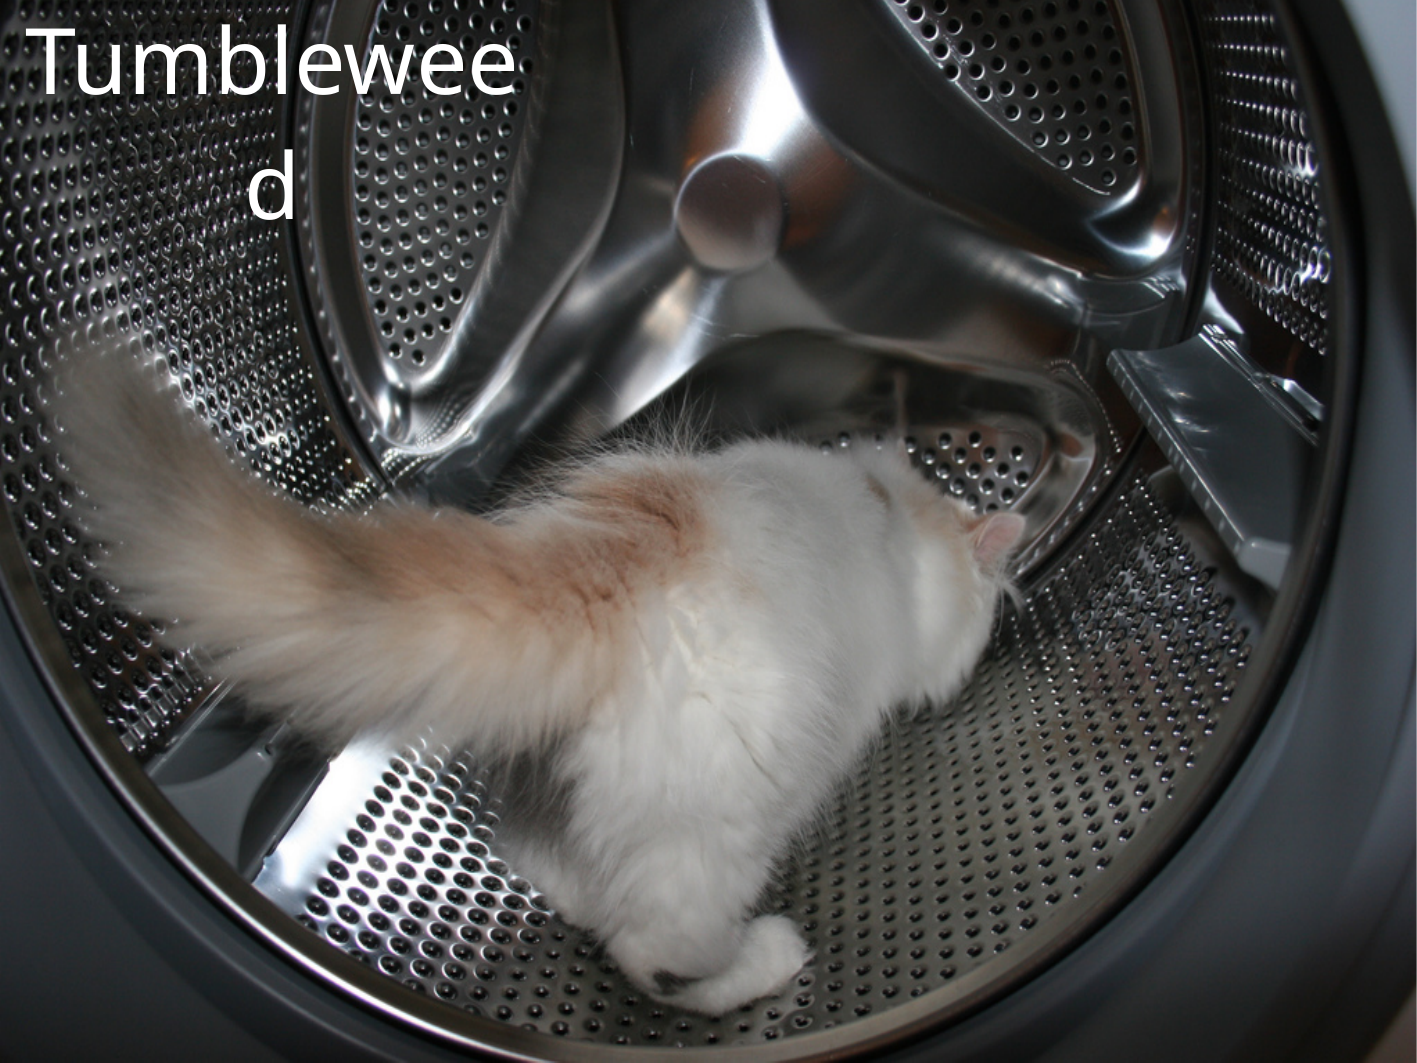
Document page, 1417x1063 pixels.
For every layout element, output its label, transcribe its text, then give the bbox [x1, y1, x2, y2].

picture [432, 51, 453, 57]
picture [232, 51, 254, 57]
picture [146, 51, 166, 57]
picture [0, 0, 1417, 1063]
picture [177, 51, 197, 57]
picture [310, 51, 331, 57]
picture [257, 186, 285, 213]
picture [483, 51, 504, 57]
text_box Tumbleweed [0, 57, 546, 186]
